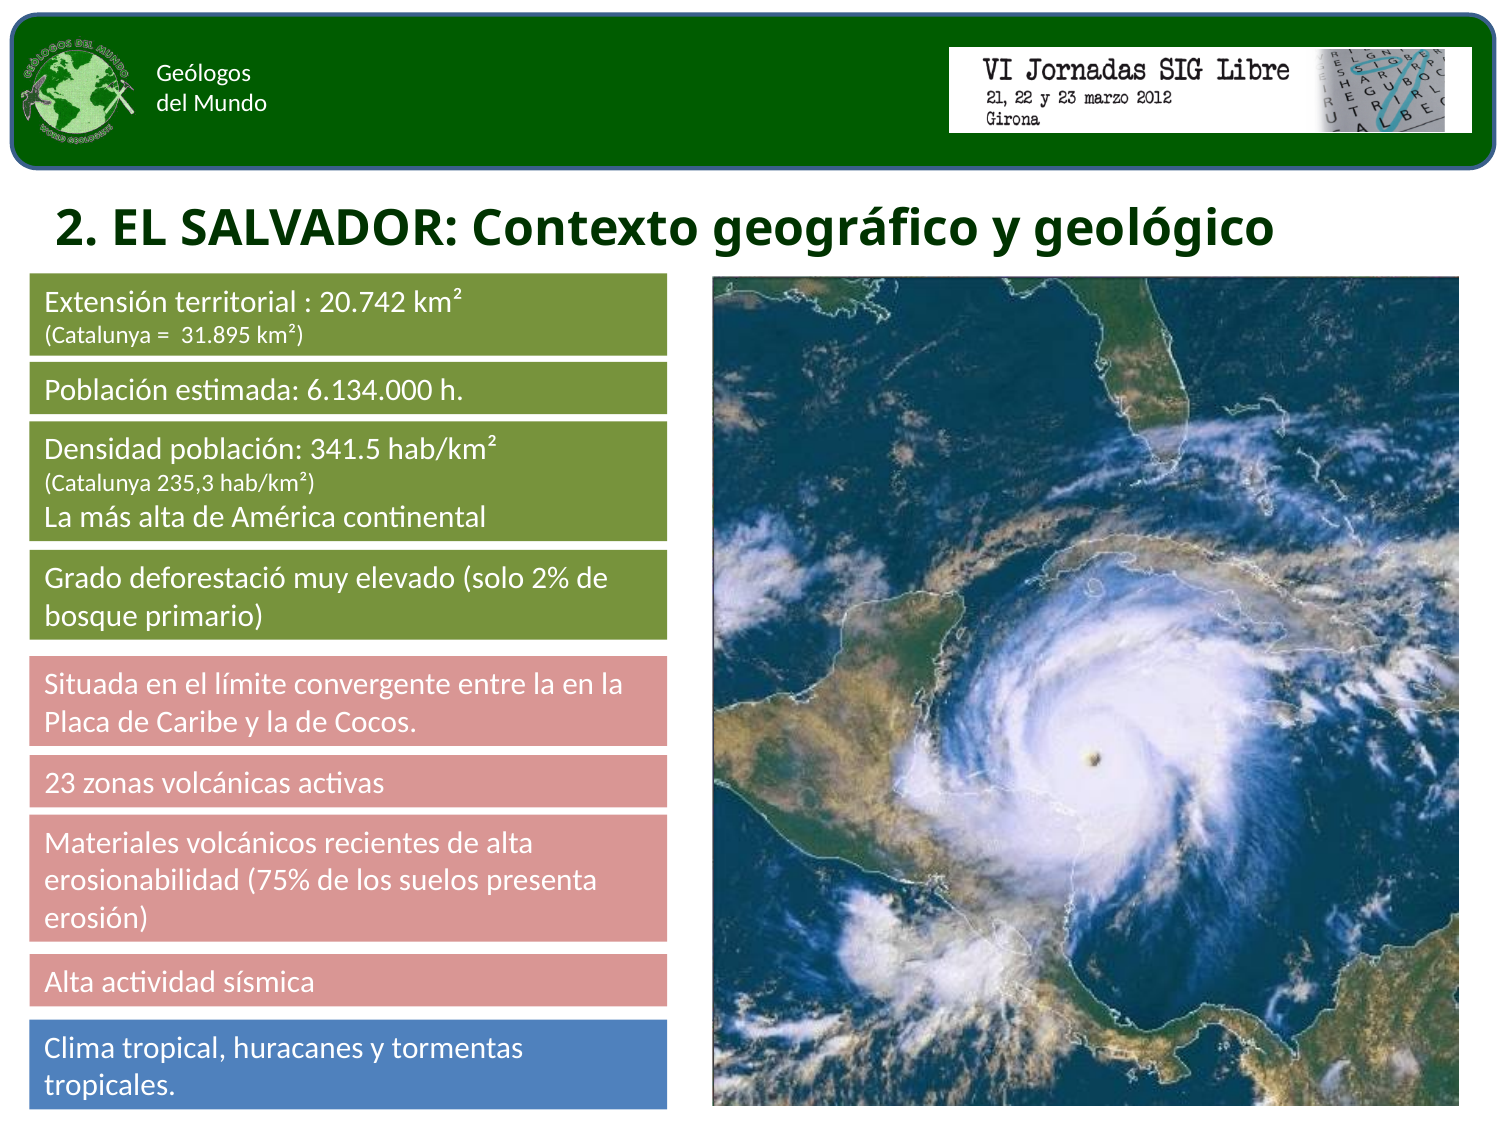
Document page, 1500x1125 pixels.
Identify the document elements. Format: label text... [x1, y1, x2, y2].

text_box Clima tropical, huracanes y tormentas tropicales. [29, 1019, 668, 1110]
picture [712, 276, 1459, 1106]
text_box Grado deforestació muy elevado (solo 2% de bosque primario) [29, 549, 668, 640]
text_box 2. EL SALVADOR: Contexto geográfico y geológico [41, 187, 1500, 263]
text_box [11, 14, 1495, 169]
picture [950, 49, 1471, 132]
text_box Población estimada: 6.134.000 h. [29, 361, 668, 415]
text_box Densidad población: 341.5 hab/km² (Catalunya 235,3 hab/km²) La más alta de América continental [29, 421, 668, 542]
text_box Situada en el límite convergente entre la en la Placa de Caribe y la de Cocos. [29, 656, 668, 746]
text_box Geólogos del Mundo [141, 49, 361, 125]
text_box Extensión territorial : 20.742 km² (Catalunya = 31.895 km²) [29, 273, 668, 356]
text_box 23 zonas volcánicas activas [29, 755, 668, 808]
text_box Materiales volcánicos recientes de alta erosionabilidad (75% de los suelos presenta erosión) [29, 814, 668, 942]
picture [19, 36, 136, 145]
text_box Alta actividad sísmica [29, 954, 668, 1007]
